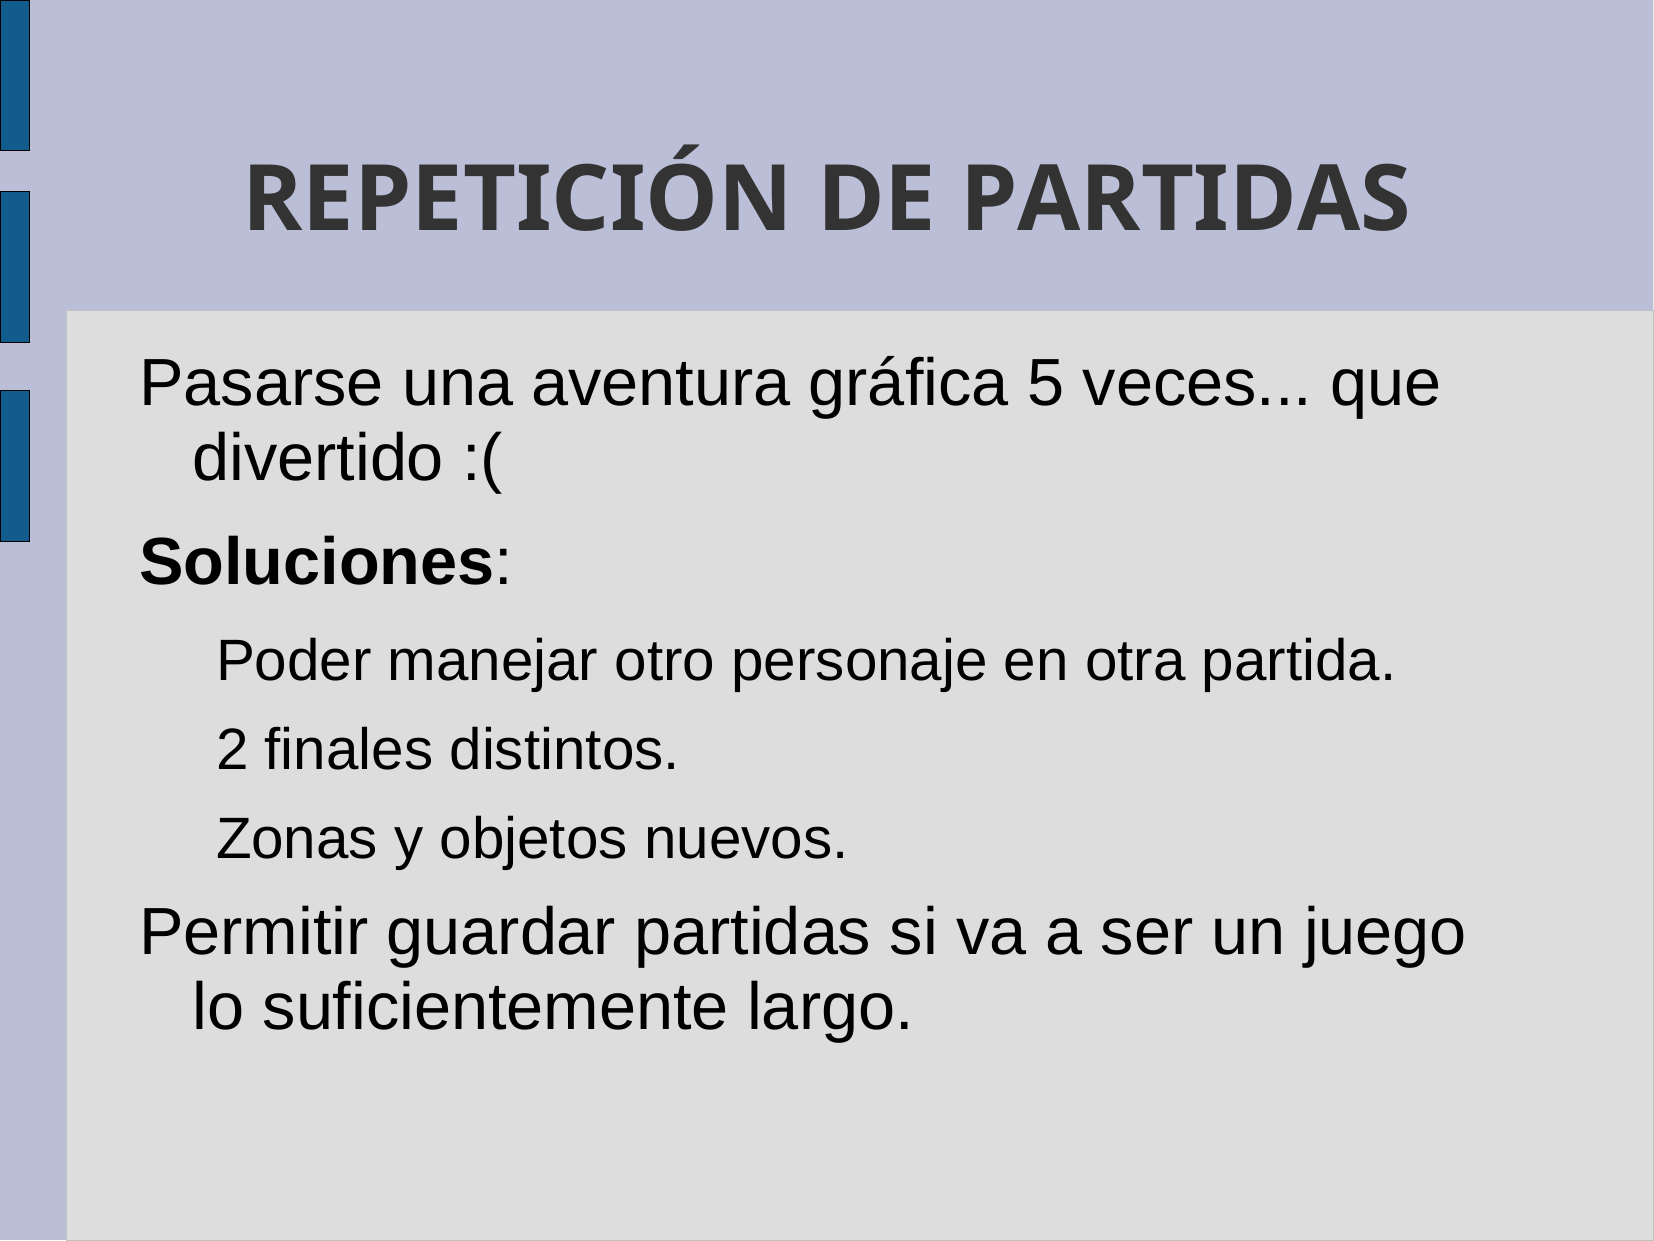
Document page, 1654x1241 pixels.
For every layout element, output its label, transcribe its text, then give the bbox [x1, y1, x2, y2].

list Pasarse una aventura gráfica 5 veces... que divertido :( Soluciones: Poder manejar otro personaje en otra partida. 2 finales distintos. Zonas y objetos nuevos. Permitir guardar partidas si va a ser un juego lo suficientemente largo. [121, 344, 1534, 1127]
title REPETICIÓN DE PARTIDAS [121, 76, 1534, 313]
